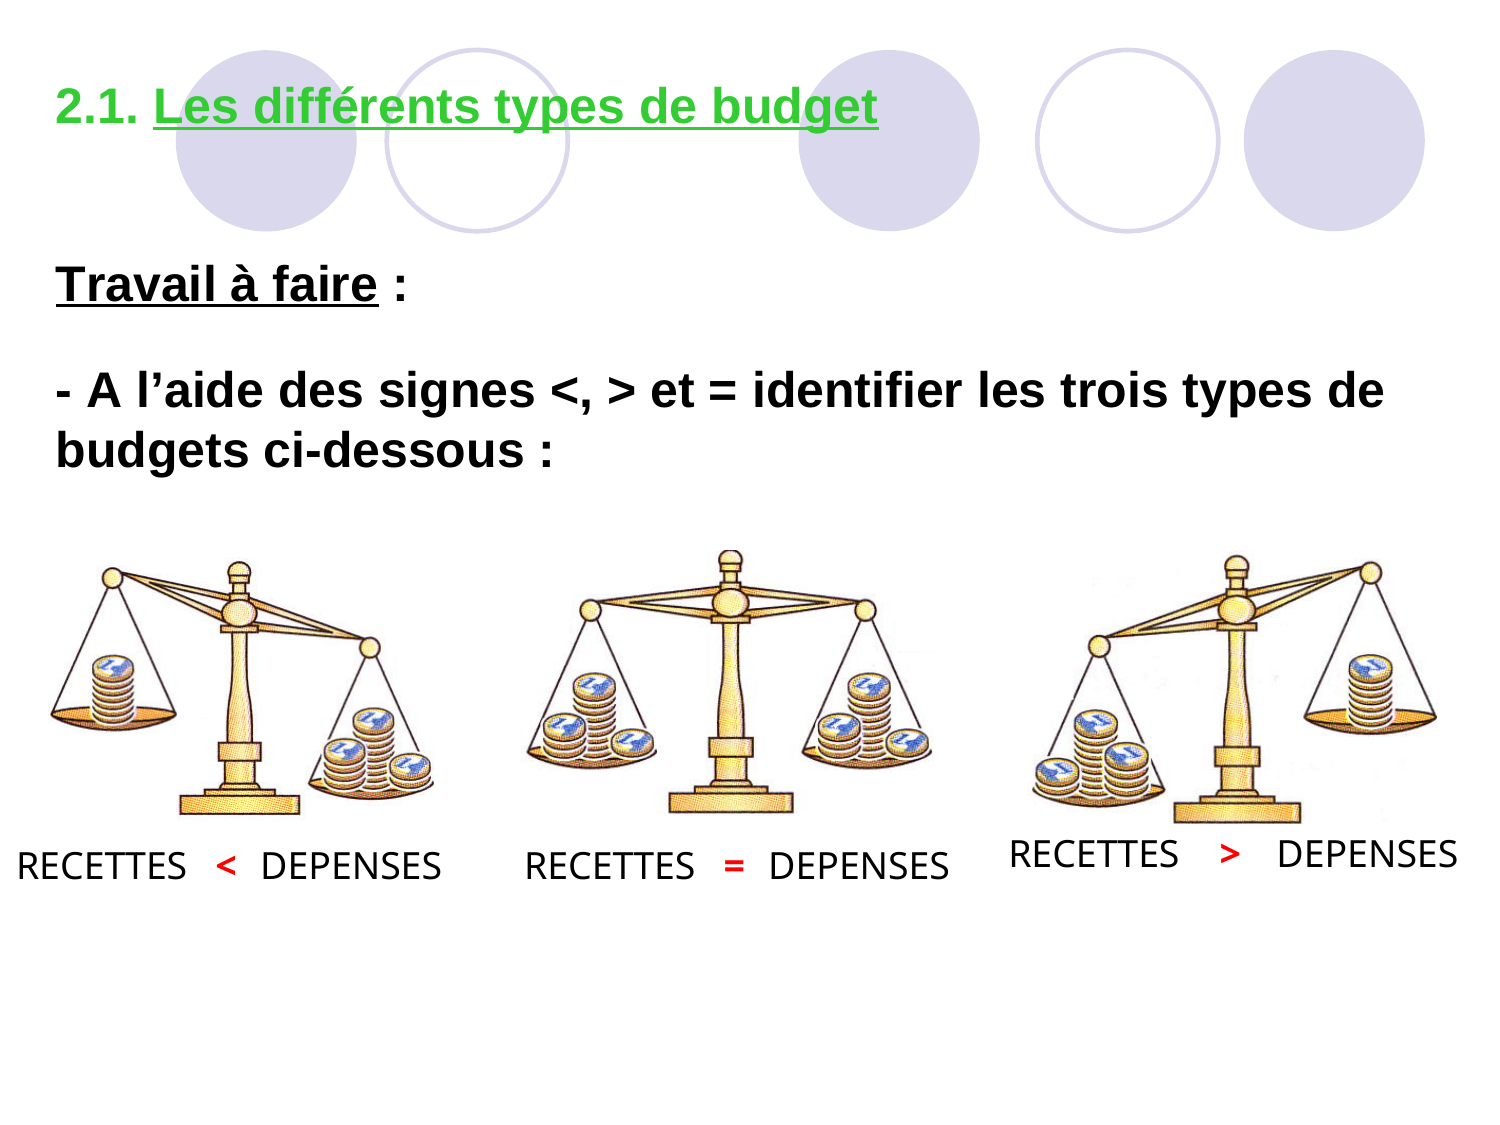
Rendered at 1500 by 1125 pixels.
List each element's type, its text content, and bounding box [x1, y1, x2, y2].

text_box = [708, 834, 757, 895]
text_box > [1204, 822, 1265, 883]
text_box - A l’aide des signes <, > et = identifier les trois types de budgets ci-dessous : [41, 349, 1447, 486]
text_box Travail à faire : [41, 243, 514, 319]
text_box DEPENSES [757, 834, 965, 895]
text_box RECETTES [993, 822, 1195, 883]
text_box DEPENSES [260, 834, 458, 895]
text_box RECETTES [509, 834, 708, 895]
picture [519, 550, 934, 816]
picture [1027, 550, 1438, 824]
text_box < [200, 834, 260, 895]
picture [47, 547, 438, 821]
text_box 2.1. Les différents types de budget [41, 66, 940, 142]
text_box DEPENSES [1265, 822, 1474, 883]
text_box RECETTES [1, 834, 200, 895]
